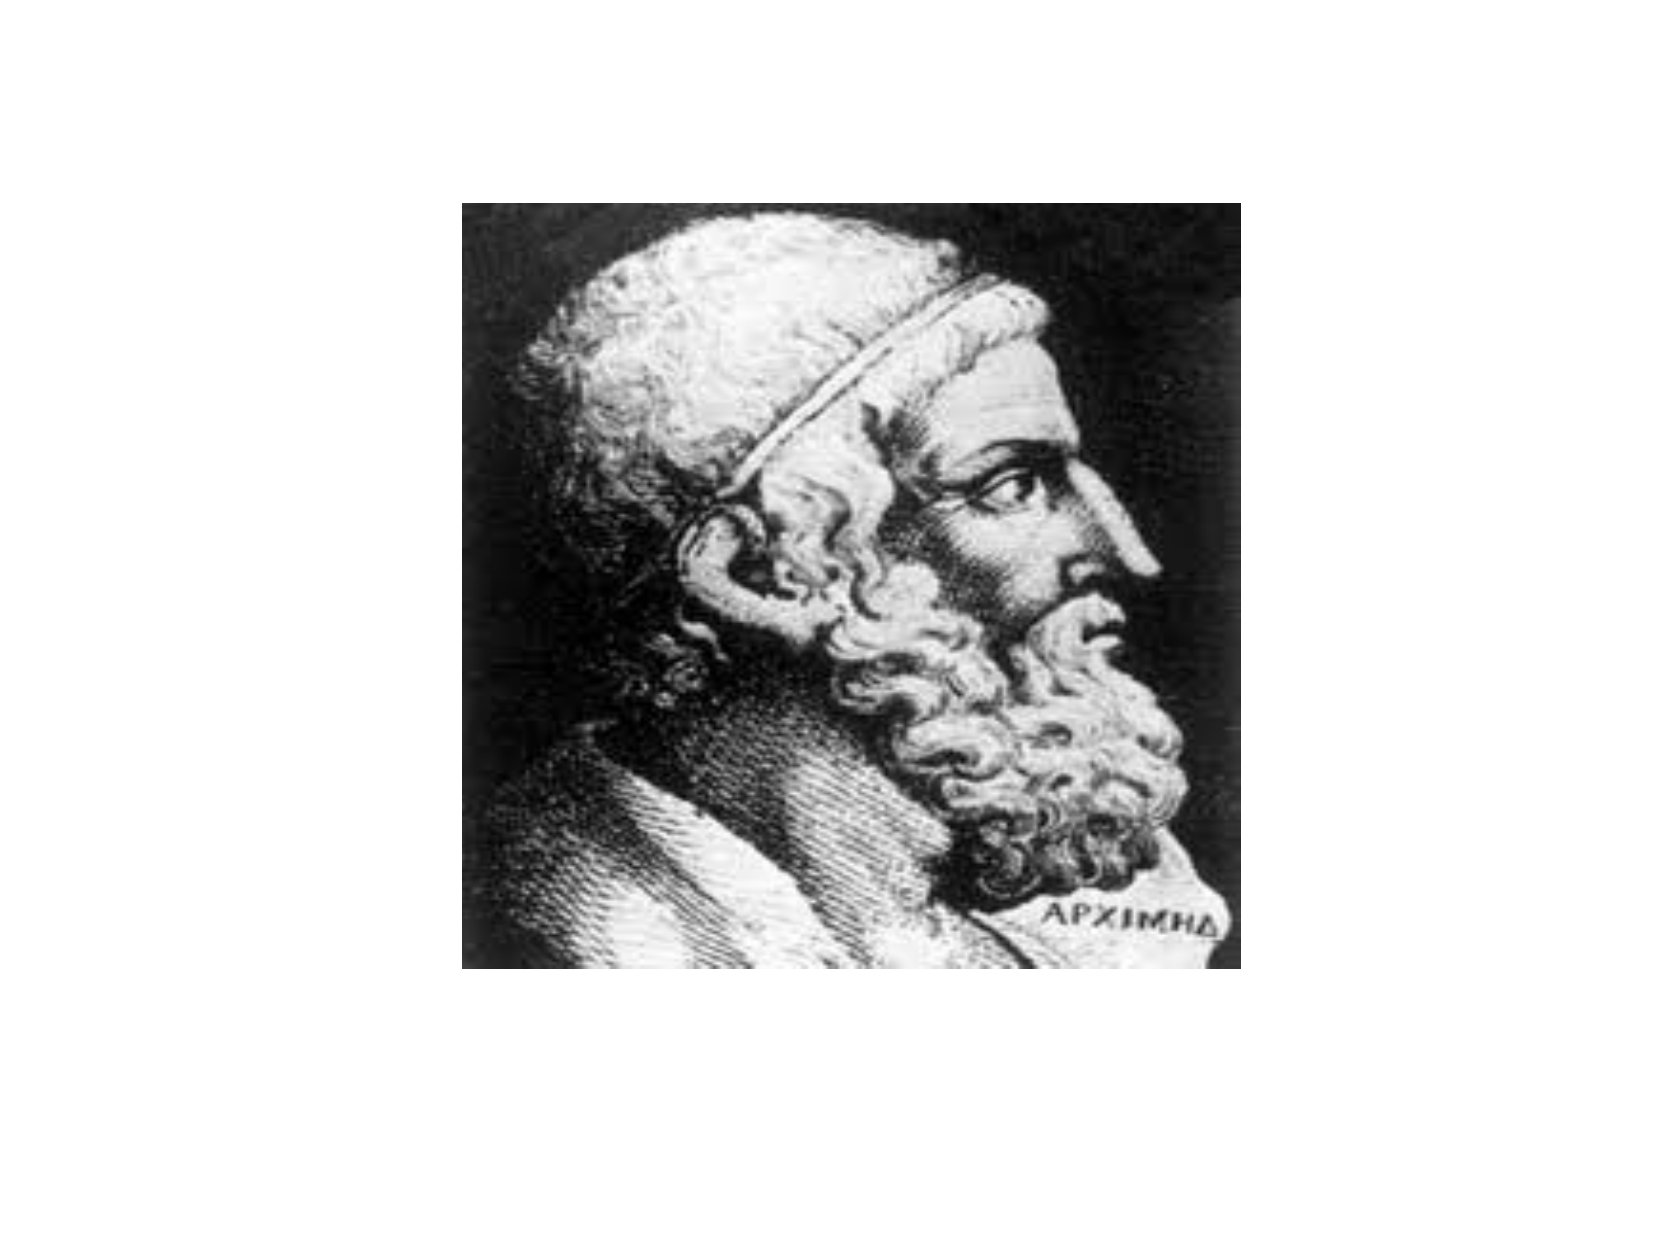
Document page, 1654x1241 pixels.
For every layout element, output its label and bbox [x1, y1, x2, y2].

picture [462, 203, 1241, 969]
